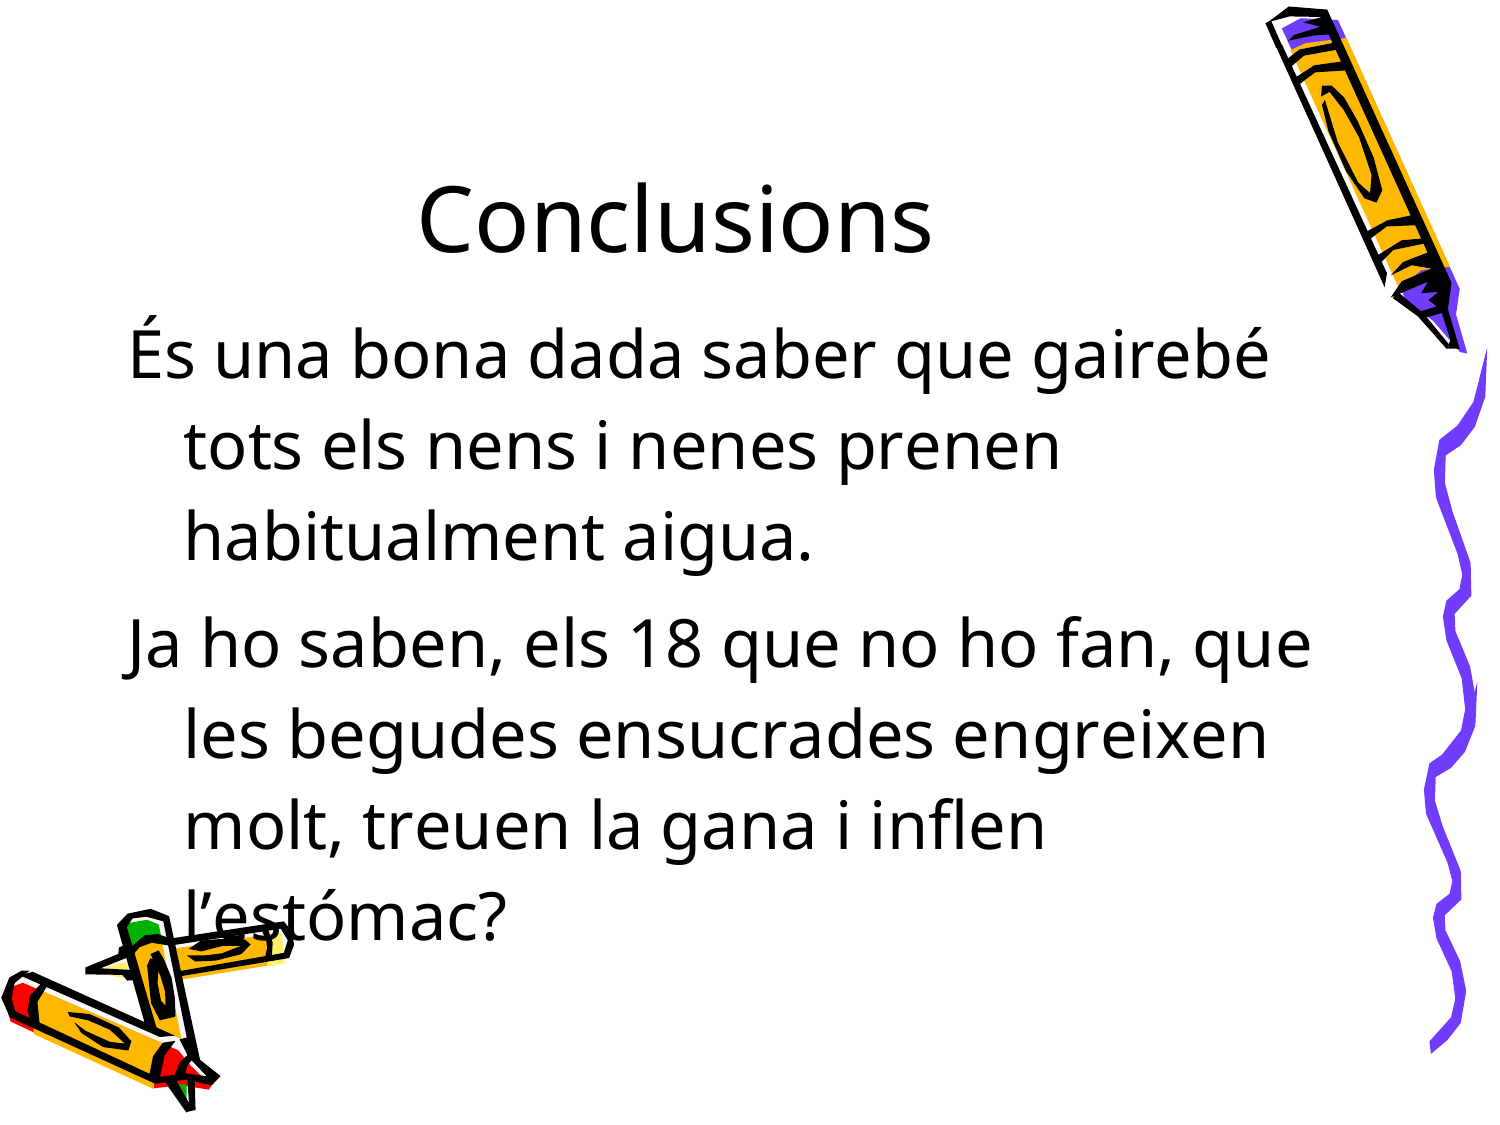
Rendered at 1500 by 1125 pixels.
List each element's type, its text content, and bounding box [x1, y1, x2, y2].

list És una bona dada saber que gairebé tots els nens i nenes prenen habitualment aigua. Ja ho saben, els 18 que no ho fan, que les begudes ensucrades engreixen molt, treuen la gana i inflen l’estómac? [112, 299, 1375, 901]
title Conclusions [112, 24, 1240, 288]
